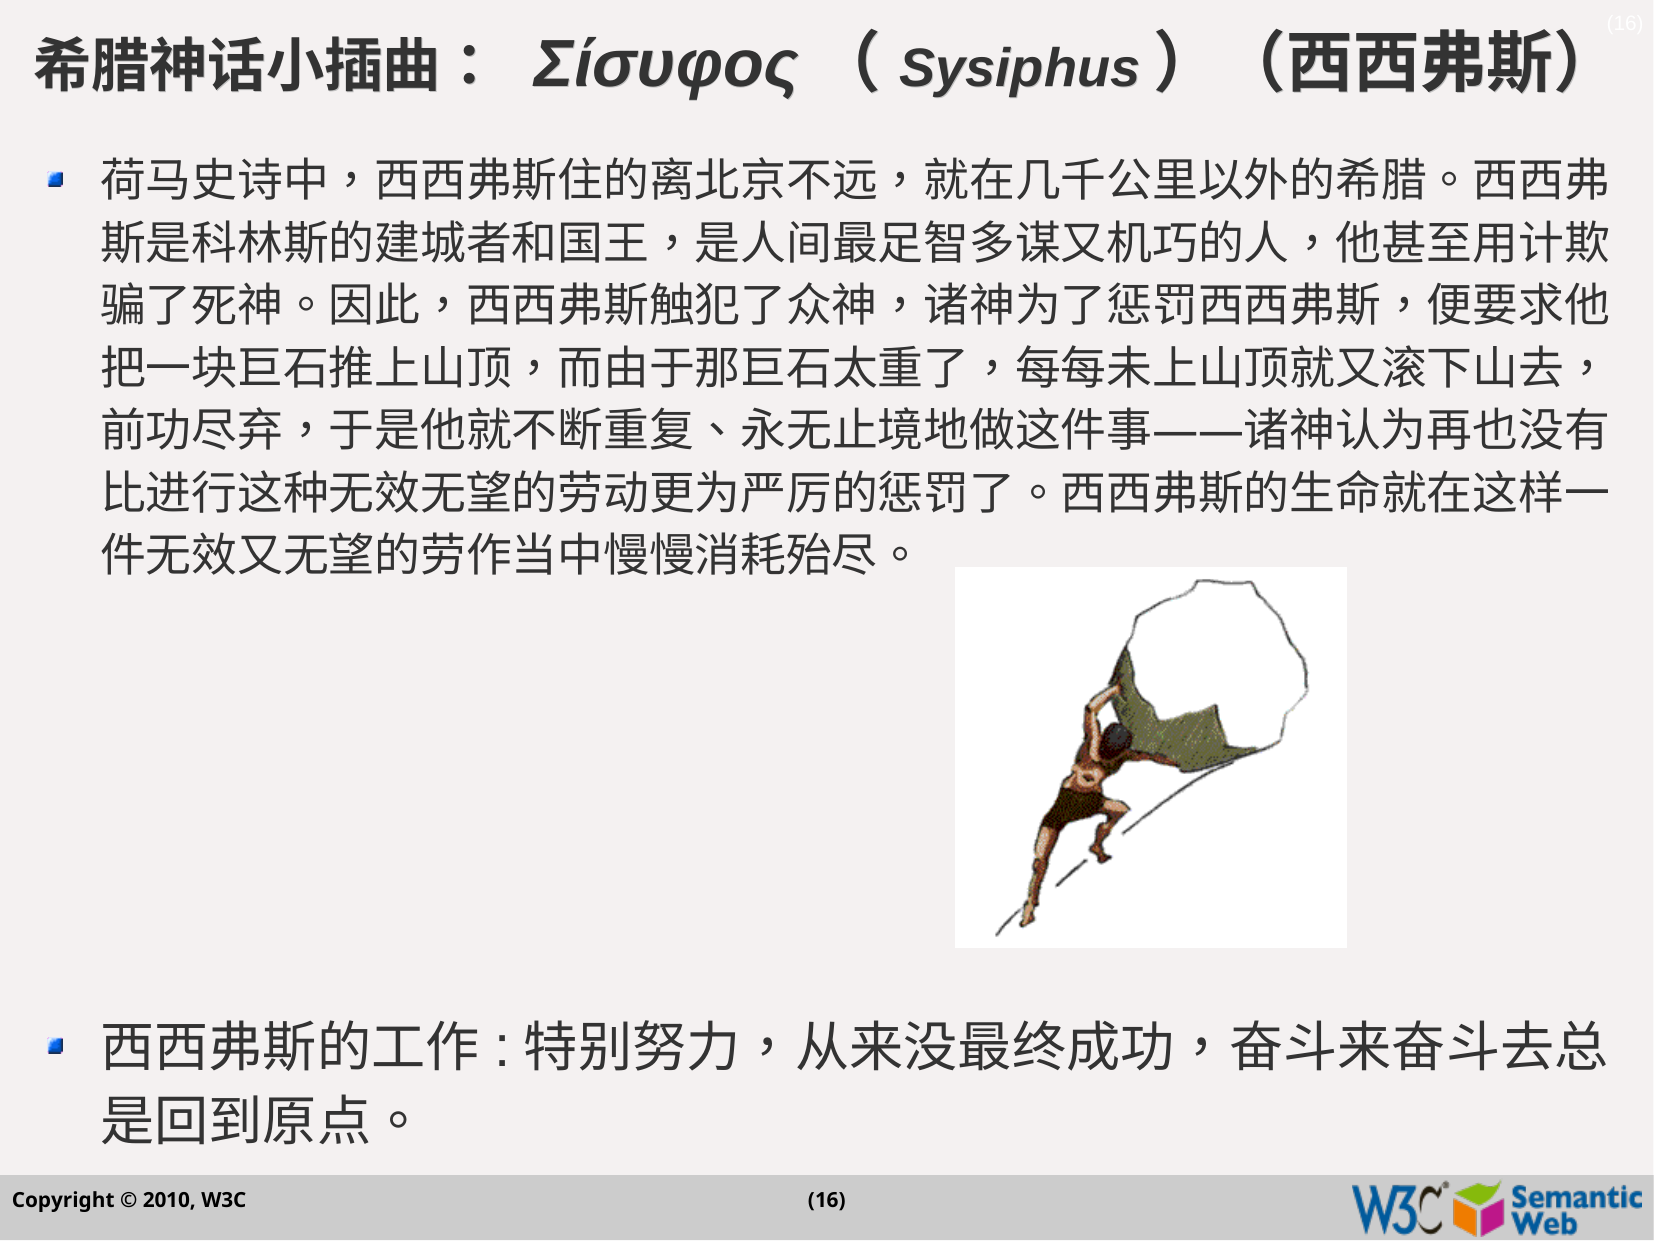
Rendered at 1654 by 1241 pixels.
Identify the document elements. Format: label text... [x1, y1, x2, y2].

title 希腊神话小插曲： Σίσυφος（Sysiphus）（西西弗斯） [0, 7, 1654, 111]
picture [955, 567, 1347, 948]
picture [1352, 1178, 1642, 1237]
list 荷马史诗中，西西弗斯住的离北京不远，就在几千公里以外的希腊。西西弗斯是科林斯的建城者和国王，是人间最足智多谋又机巧的人，他甚至用计欺骗了死神。因此，西西弗斯触犯了众神，诸神为了惩罚西西弗斯，便要求他把一块巨石推上山顶，而由于那巨石太重了，每每未上山顶就又滚下山去，前功尽弃，于是他就不断重复、永无止境地做这件事——诸神认为再也没有比进行这种无效无望的劳动更为严厉的惩罚了。西西弗斯的生命就在这样一件无效又无望的劳作当中慢慢消耗殆尽。 西西弗斯的工作:特别努力，从来没最终成功，奋斗来奋斗去总是回到原点。 [29, 147, 1624, 1141]
